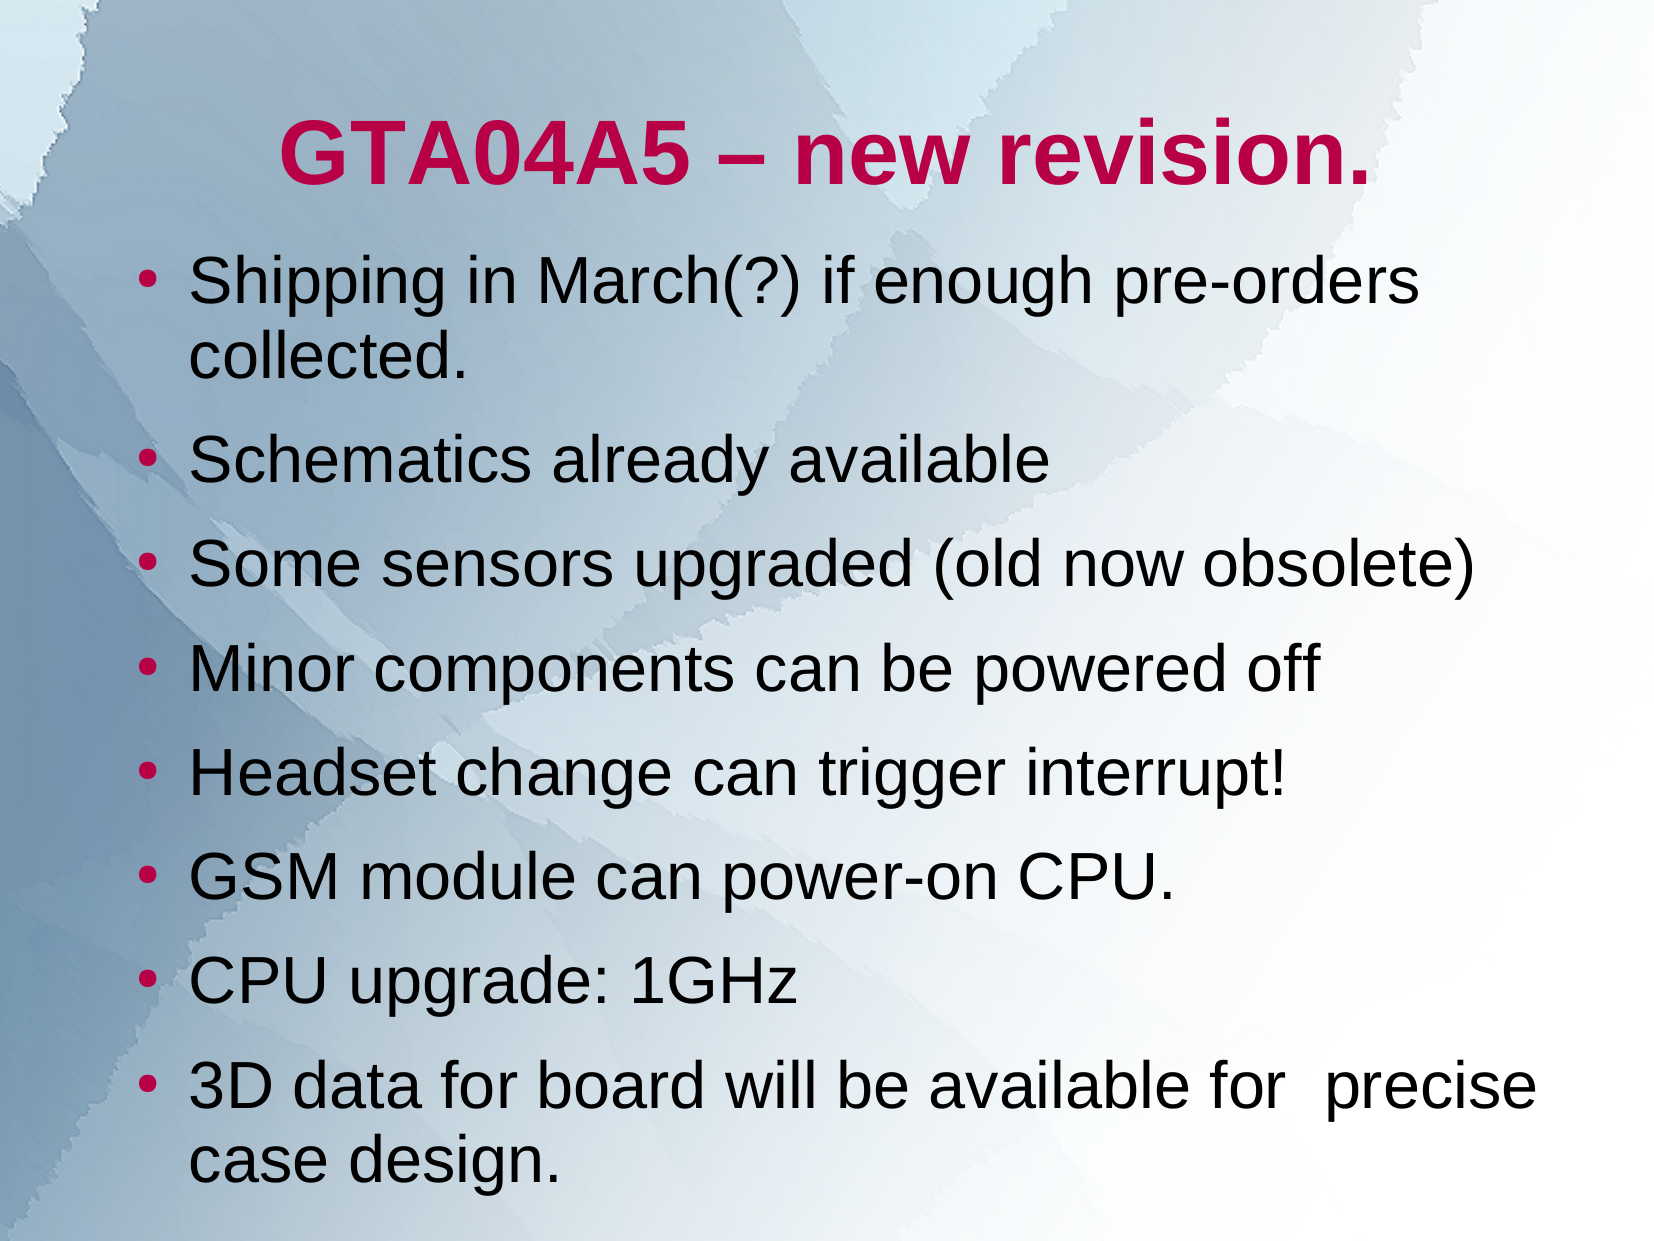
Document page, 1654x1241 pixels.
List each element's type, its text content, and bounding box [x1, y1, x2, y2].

title GTA04A5 – new revision. [82, 49, 1571, 257]
picture [0, 0, 1654, 1241]
list Shipping in March(?) if enough pre-orders collected. Schematics already available Some sensors upgraded (old now obsolete) Minor components can be powered off Headset change can trigger interrupt! GSM module can power-on CPU. CPU upgrade: 1GHz 3D data for board will be available for precise case design. [118, 242, 1571, 1198]
